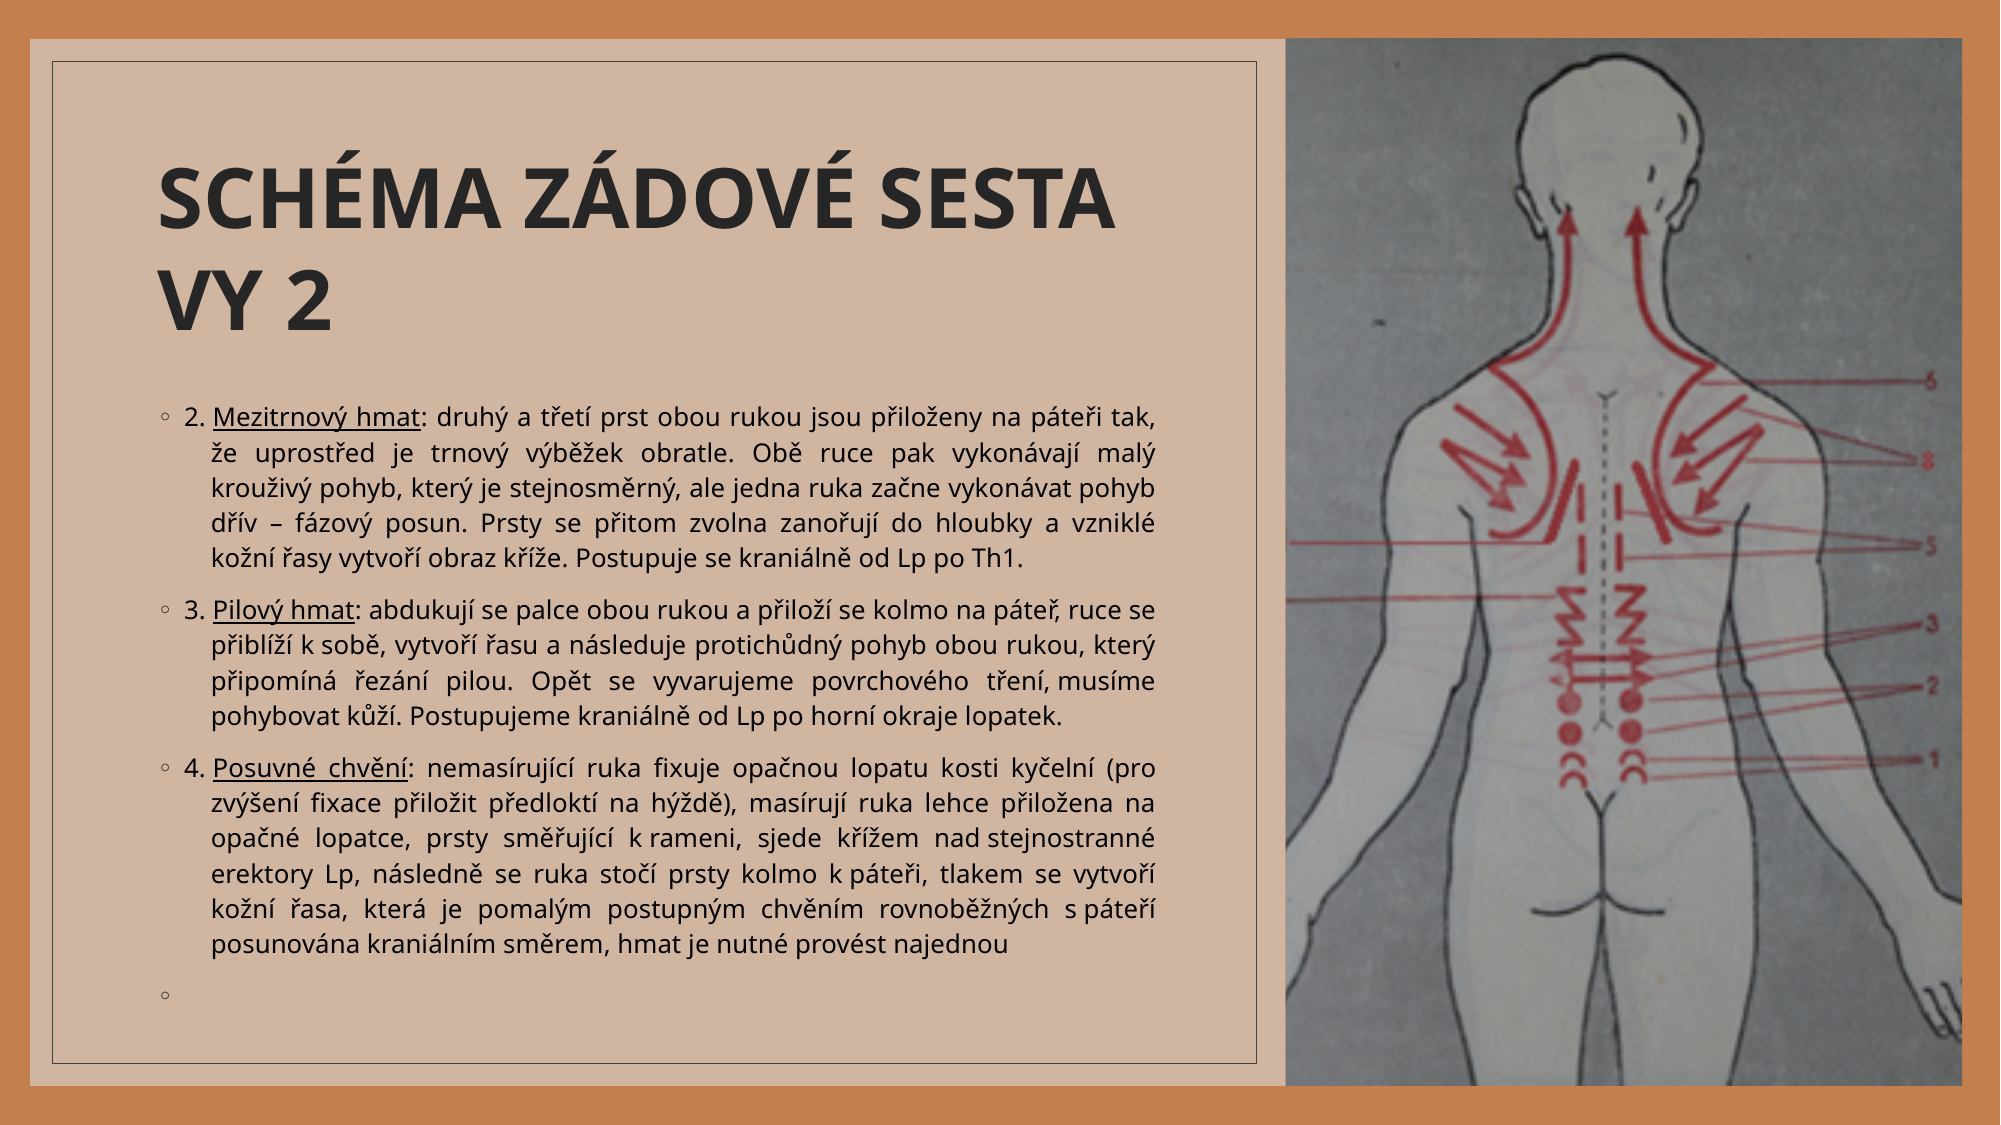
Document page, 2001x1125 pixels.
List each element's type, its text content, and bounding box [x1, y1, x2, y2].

picture [1285, 38, 1963, 1086]
title SCHÉMA ZÁDOVÉ SESTAVY 2 [142, 105, 1174, 391]
text_box [0, 0, 2000, 1125]
list 2. Mezitrnový hmat: druhý a třetí prst obou rukou jsou přiloženy na páteři tak, že uprostřed je trnový výběžek obratle. Obě ruce pak vykonávají malý krouživý pohyb, který je stejnosměrný, ale jedna ruka začne vykonávat pohyb dřív – fázový posun. Prsty se přitom zvolna zanořují do hloubky a vzniklé kožní řasy vytvoří obraz kříže. Postupuje se kraniálně od Lp po Th1. 3. Pilový hmat: abdukují se palce obou rukou a přiloží se kolmo na páteř, ruce se přiblíží k sobě, vytvoří řasu a následuje protichůdný pohyb obou rukou, který připomíná řezání pilou. Opět se vyvarujeme povrchového tření, musíme pohybovat kůží. Postupujeme kraniálně od Lp po horní okraje lopatek. 4. Posuvné chvění: nemasírující ruka fixuje opačnou lopatu kosti kyčelní (pro zvýšení fixace přiložit předloktí na hýždě), masírují ruka lehce přiložena na opačné lopatce, prsty směřující k rameni, sjede křížem nad stejnostranné erektory Lp, následně se ruka stočí prsty kolmo k páteři, tlakem se vytvoří kožní řasa, která je pomalým postupným chvěním rovnoběžných s páteří posunována kraniálním směrem, hmat je nutné provést najednou [142, 391, 1174, 991]
